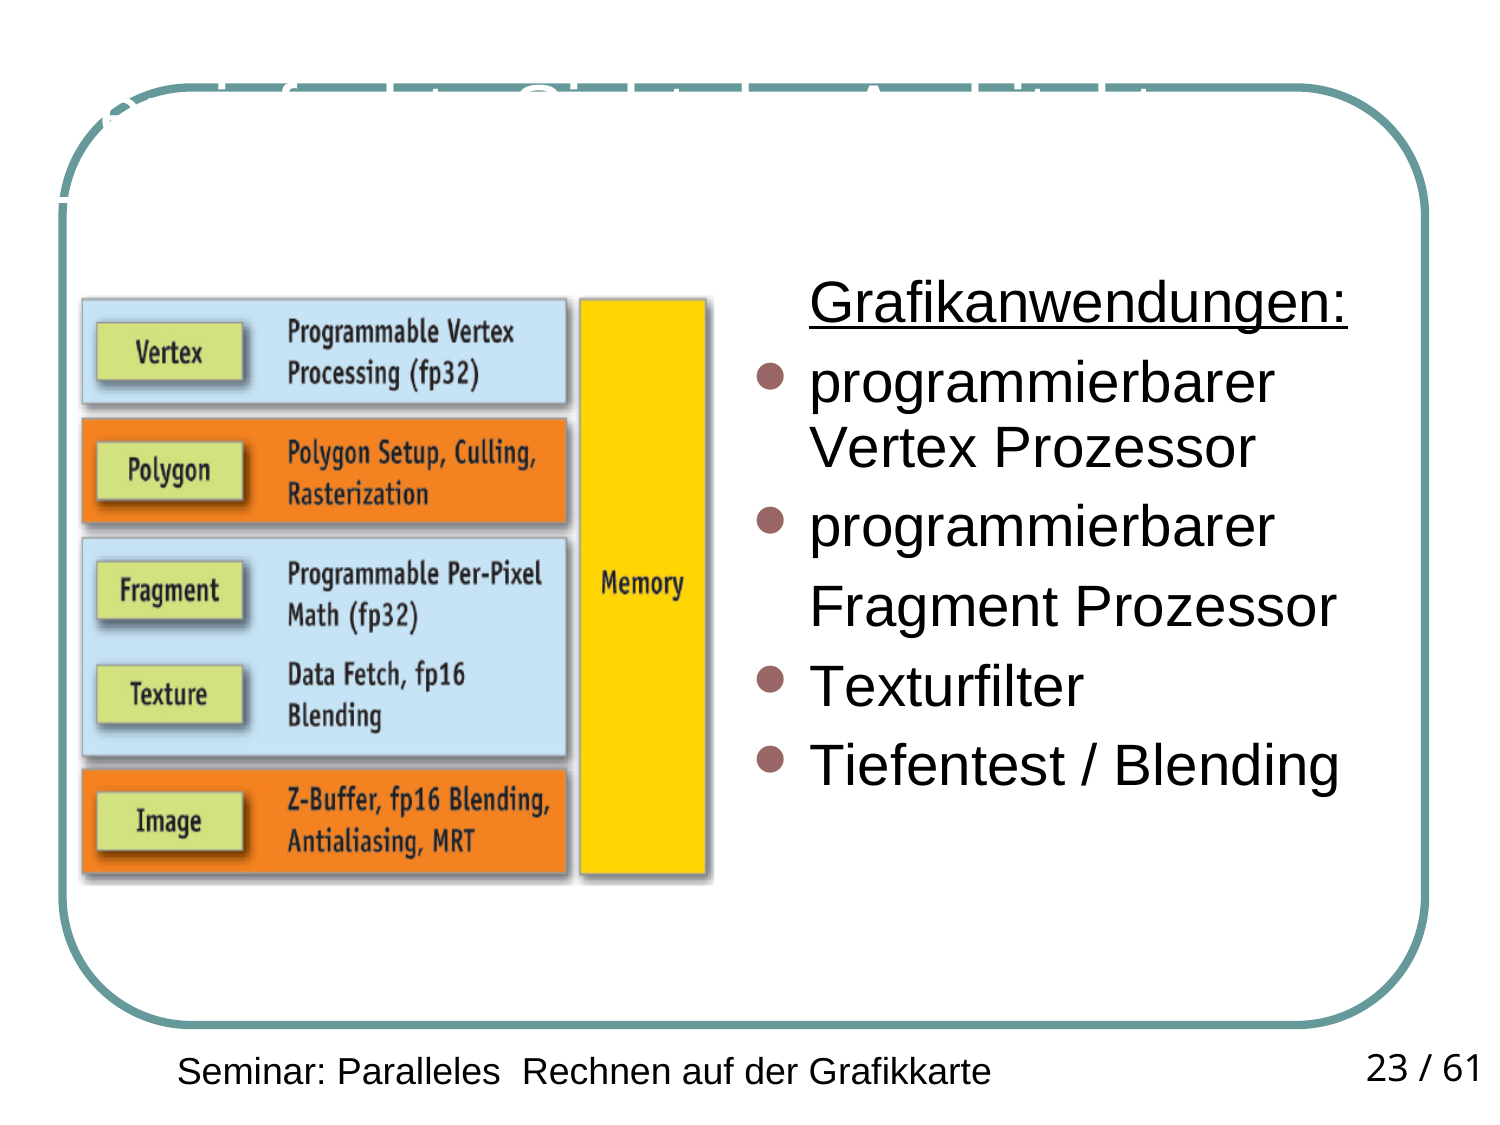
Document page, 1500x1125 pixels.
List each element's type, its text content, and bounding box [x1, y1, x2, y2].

list Grafikanwendungen: programmierbarer Vertex Prozessor programmierbarer Fragment Prozessor Texturfilter Tiefentest / Blending [738, 262, 1418, 988]
picture [76, 295, 715, 886]
title Vereinfachte Sicht der Architektur [31, 37, 1347, 188]
